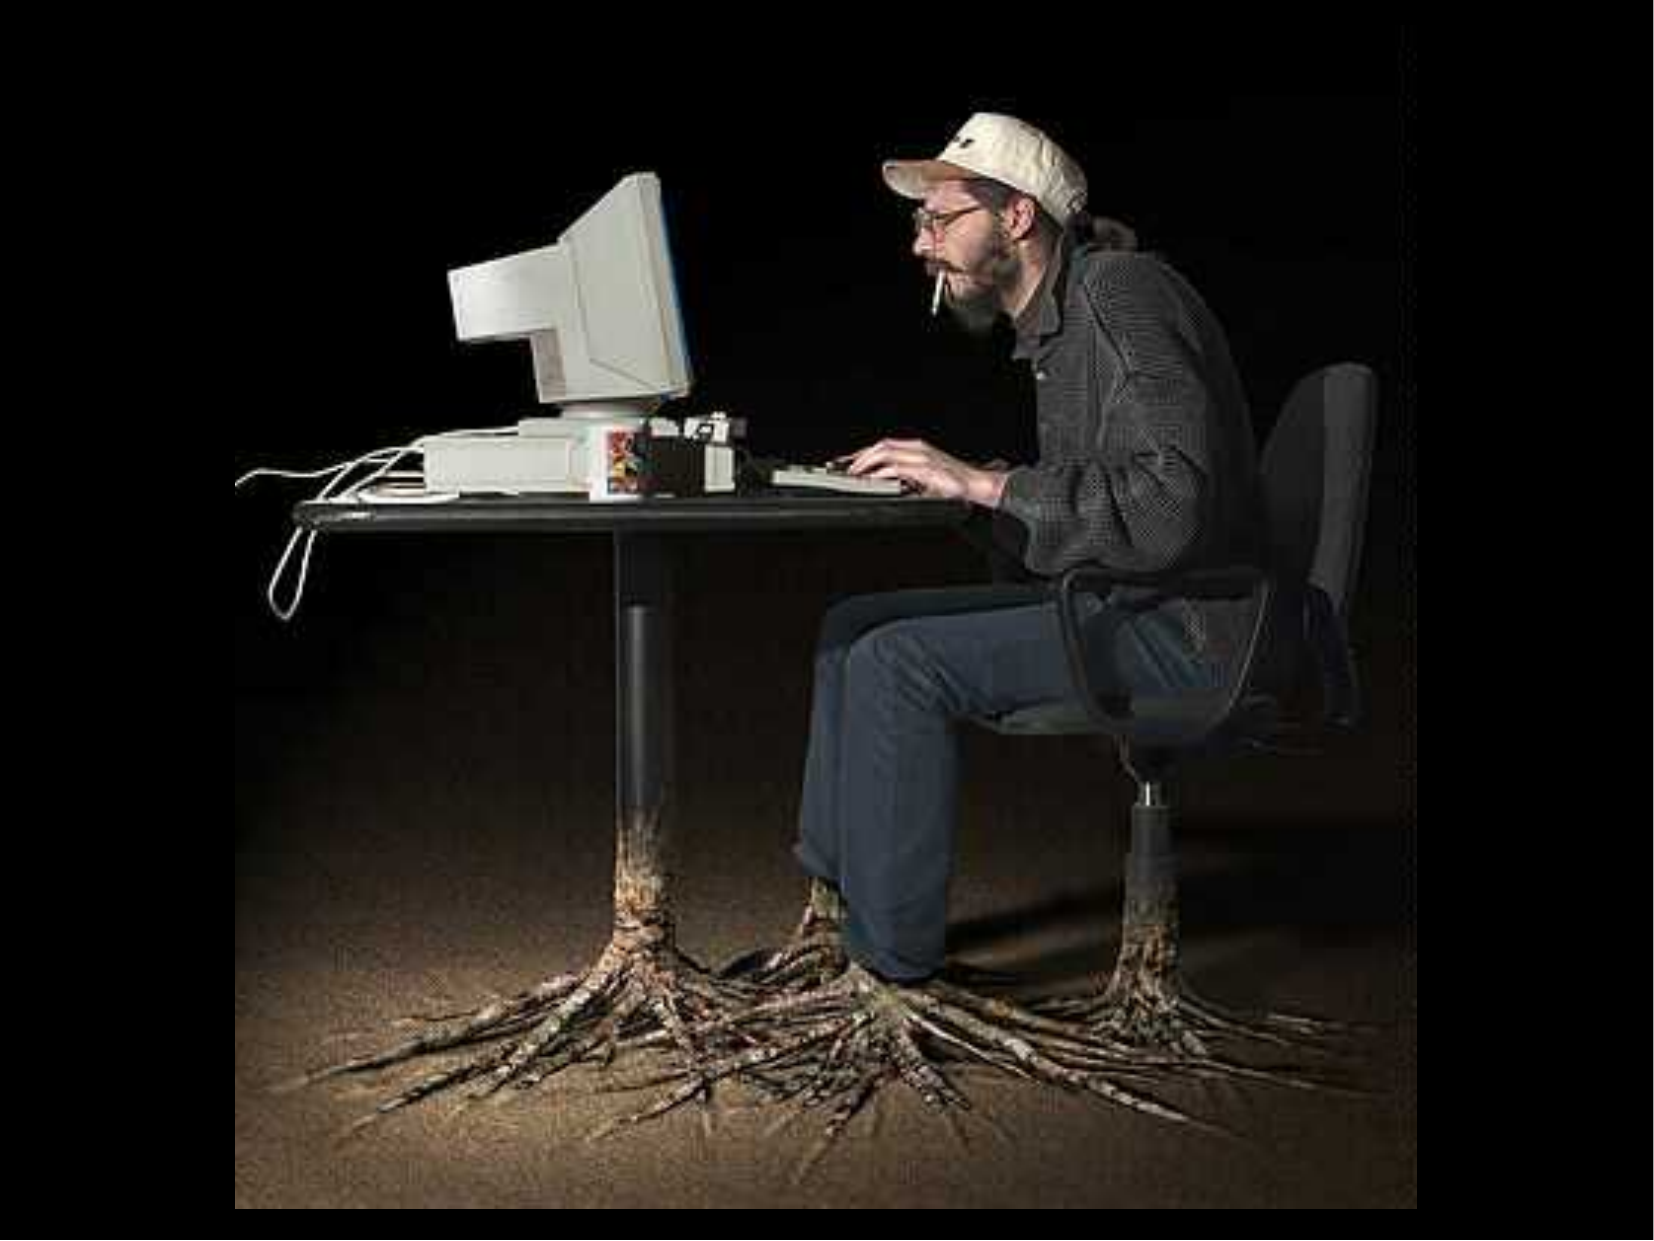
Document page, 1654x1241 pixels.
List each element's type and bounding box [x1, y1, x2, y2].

picture [235, 25, 1417, 1209]
